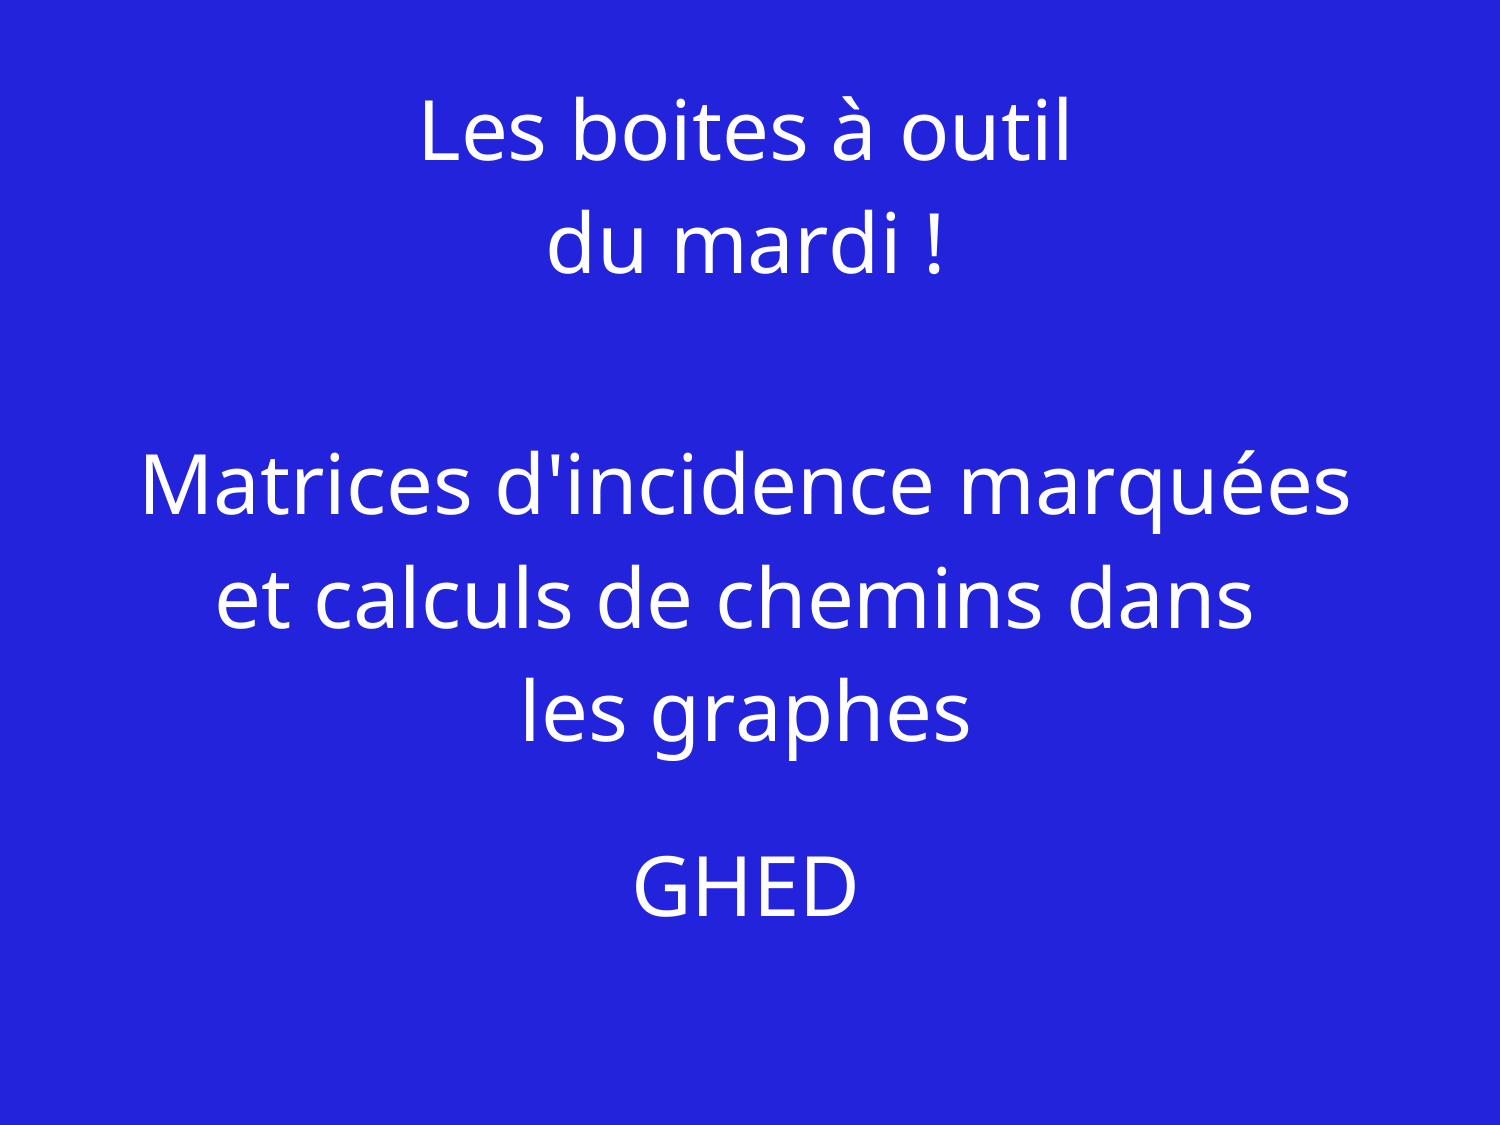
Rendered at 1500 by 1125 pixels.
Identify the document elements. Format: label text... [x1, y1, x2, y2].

text_box Matrices d'incidence marquées et calculs de chemins dans les graphes [123, 418, 1370, 775]
text_box Les boites à outil du mardi ! [402, 63, 1090, 307]
text_box GHED [616, 819, 876, 949]
